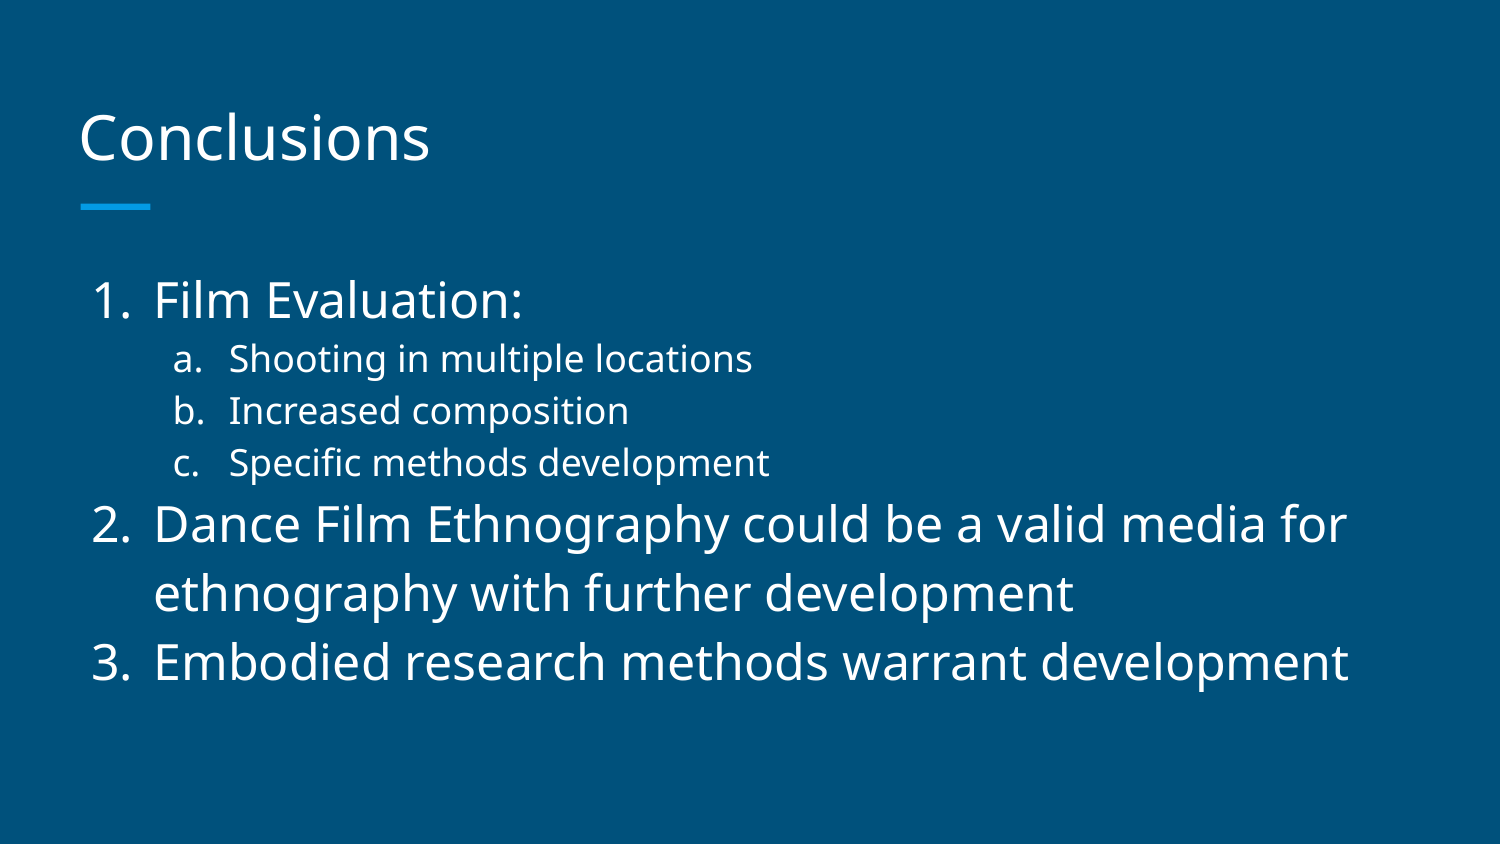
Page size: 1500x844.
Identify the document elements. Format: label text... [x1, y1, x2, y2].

list Film Evaluation: Shooting in multiple locations Increased composition Specific methods development Dance Film Ethnography could be a valid media for ethnography with further development Embodied research methods warrant development [63, 244, 1437, 750]
title Conclusions [63, 75, 1437, 188]
